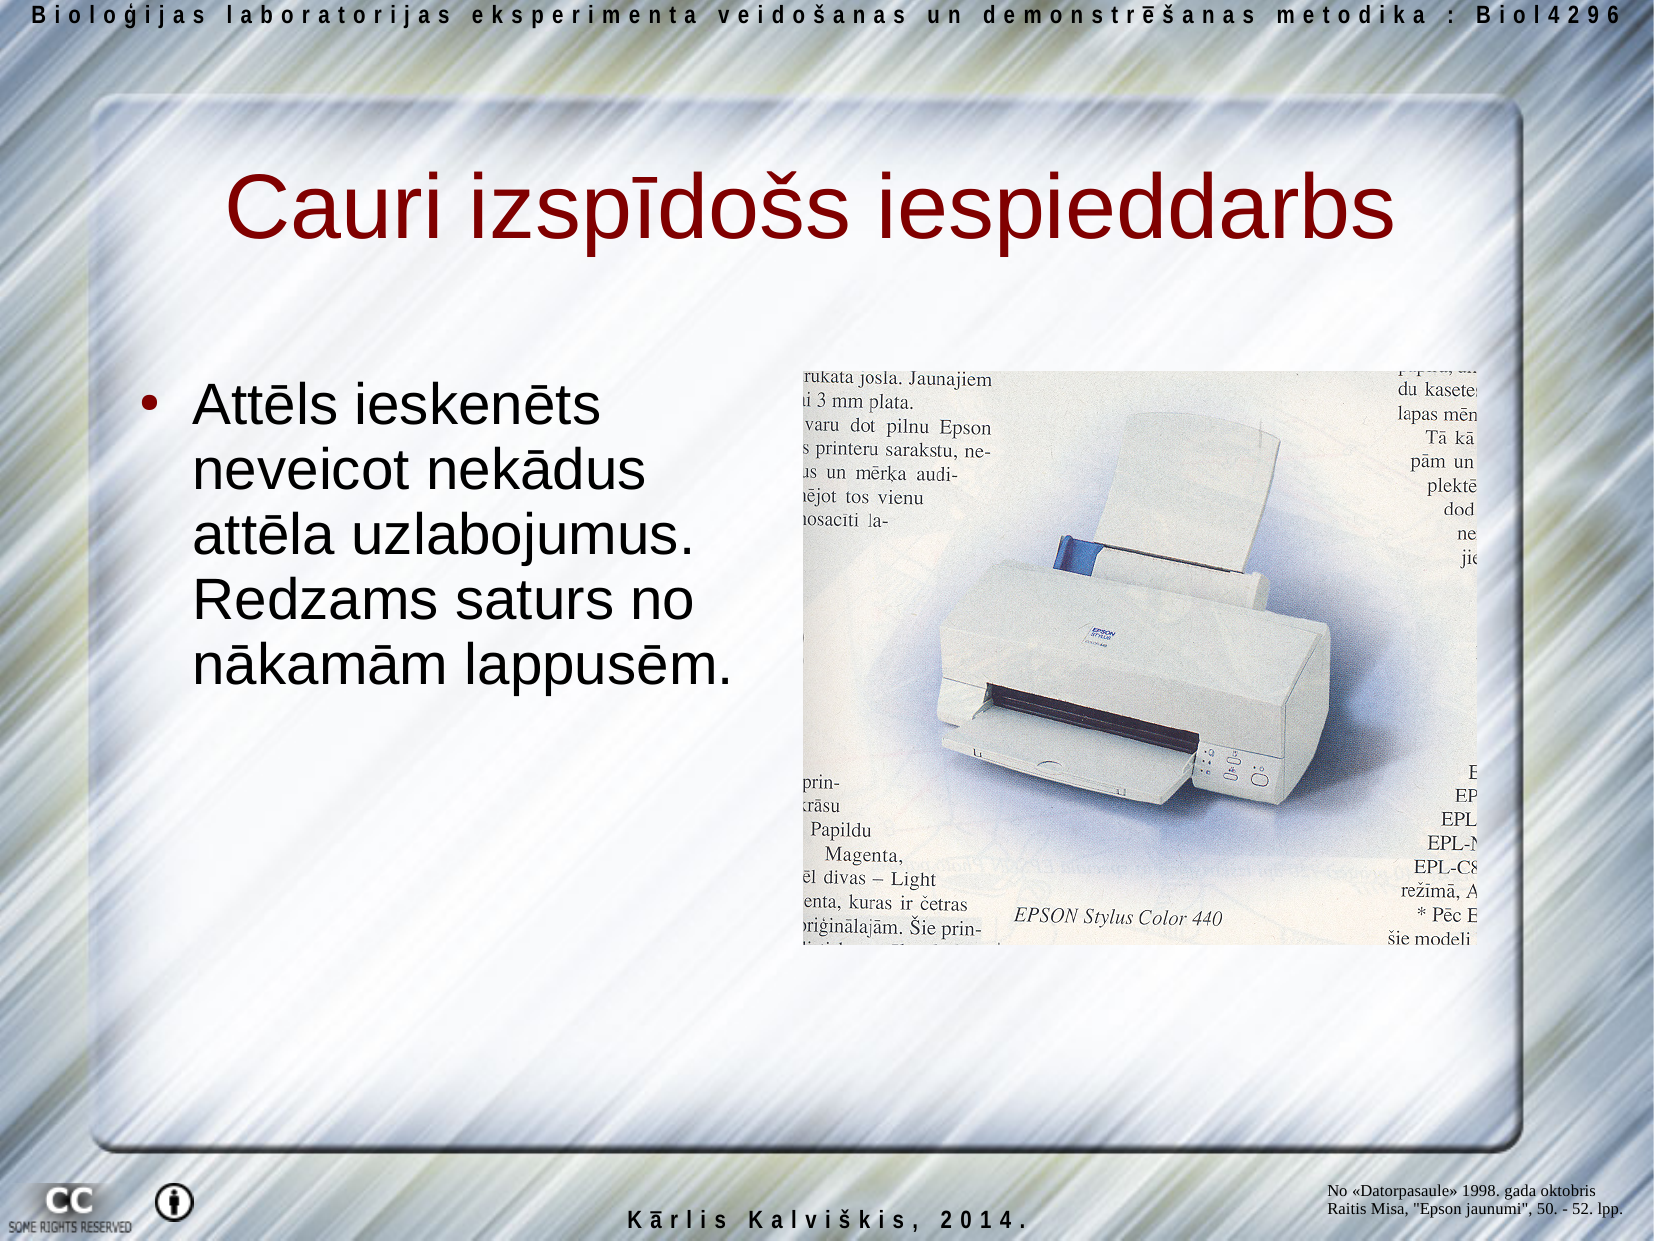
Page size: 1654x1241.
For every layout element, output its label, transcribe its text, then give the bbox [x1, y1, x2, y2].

title Cauri izspīdošs iespieddarbs [121, 102, 1502, 310]
text_box No «Datorpasaule» 1998. gada oktobris Raitis Misa, "Epson jaunumi", 50. - 52. lpp. [1327, 1181, 1625, 1219]
picture [0, 0, 1654, 1241]
list Attēls ieskenēts neveicot nekādus attēla uzlabojumus. Redzams saturs no nākamām lappusēm. [121, 371, 795, 1127]
